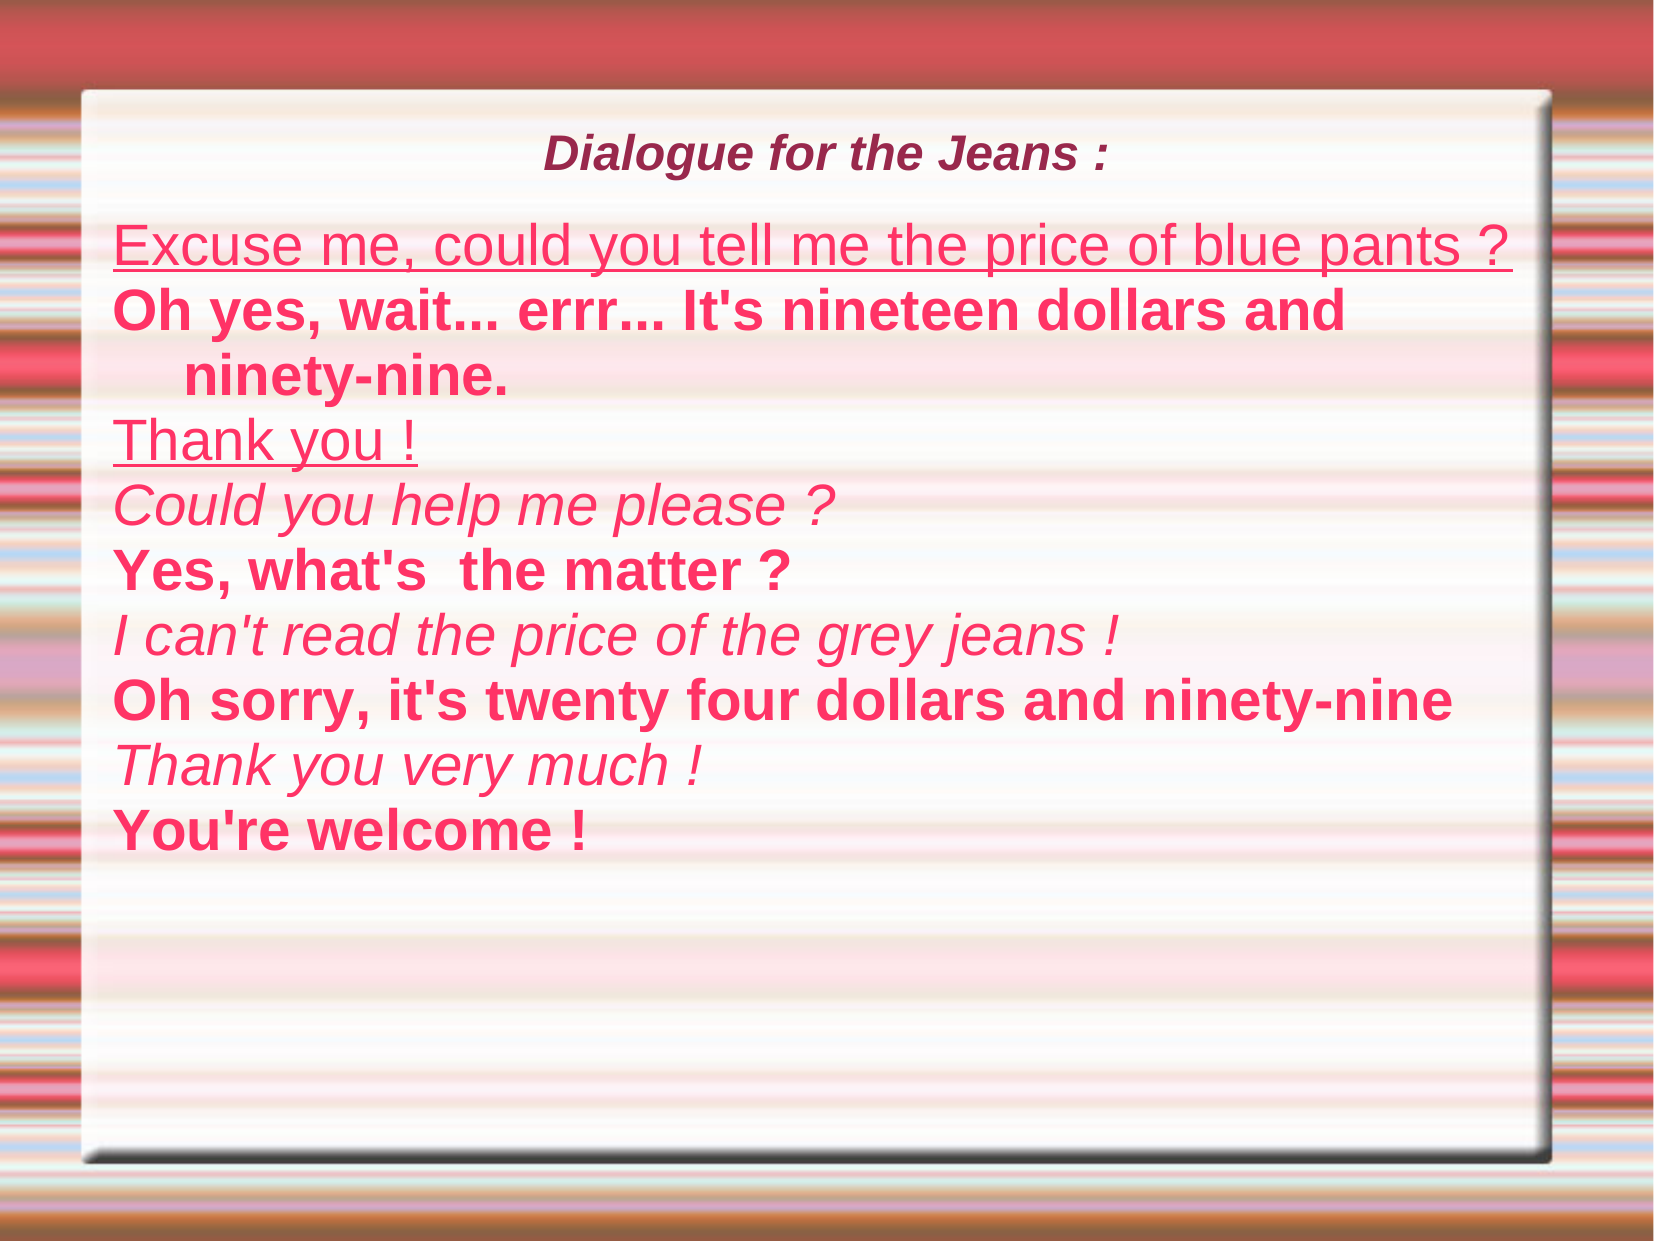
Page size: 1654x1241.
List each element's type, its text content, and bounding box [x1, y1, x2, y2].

list Excuse me, could you tell me the price of blue pants ? Oh yes, wait... errr... It's nineteen dollars and ninety-nine. Thank you ! Could you help me please ? Yes, what's the matter ? I can't read the price of the grey jeans ! Oh sorry, it's twenty four dollars and ninety-nine Thank you very much ! You're welcome ! [100, 212, 1556, 918]
picture [0, 0, 1654, 1241]
title Dialogue for the Jeans : [82, 49, 1571, 257]
